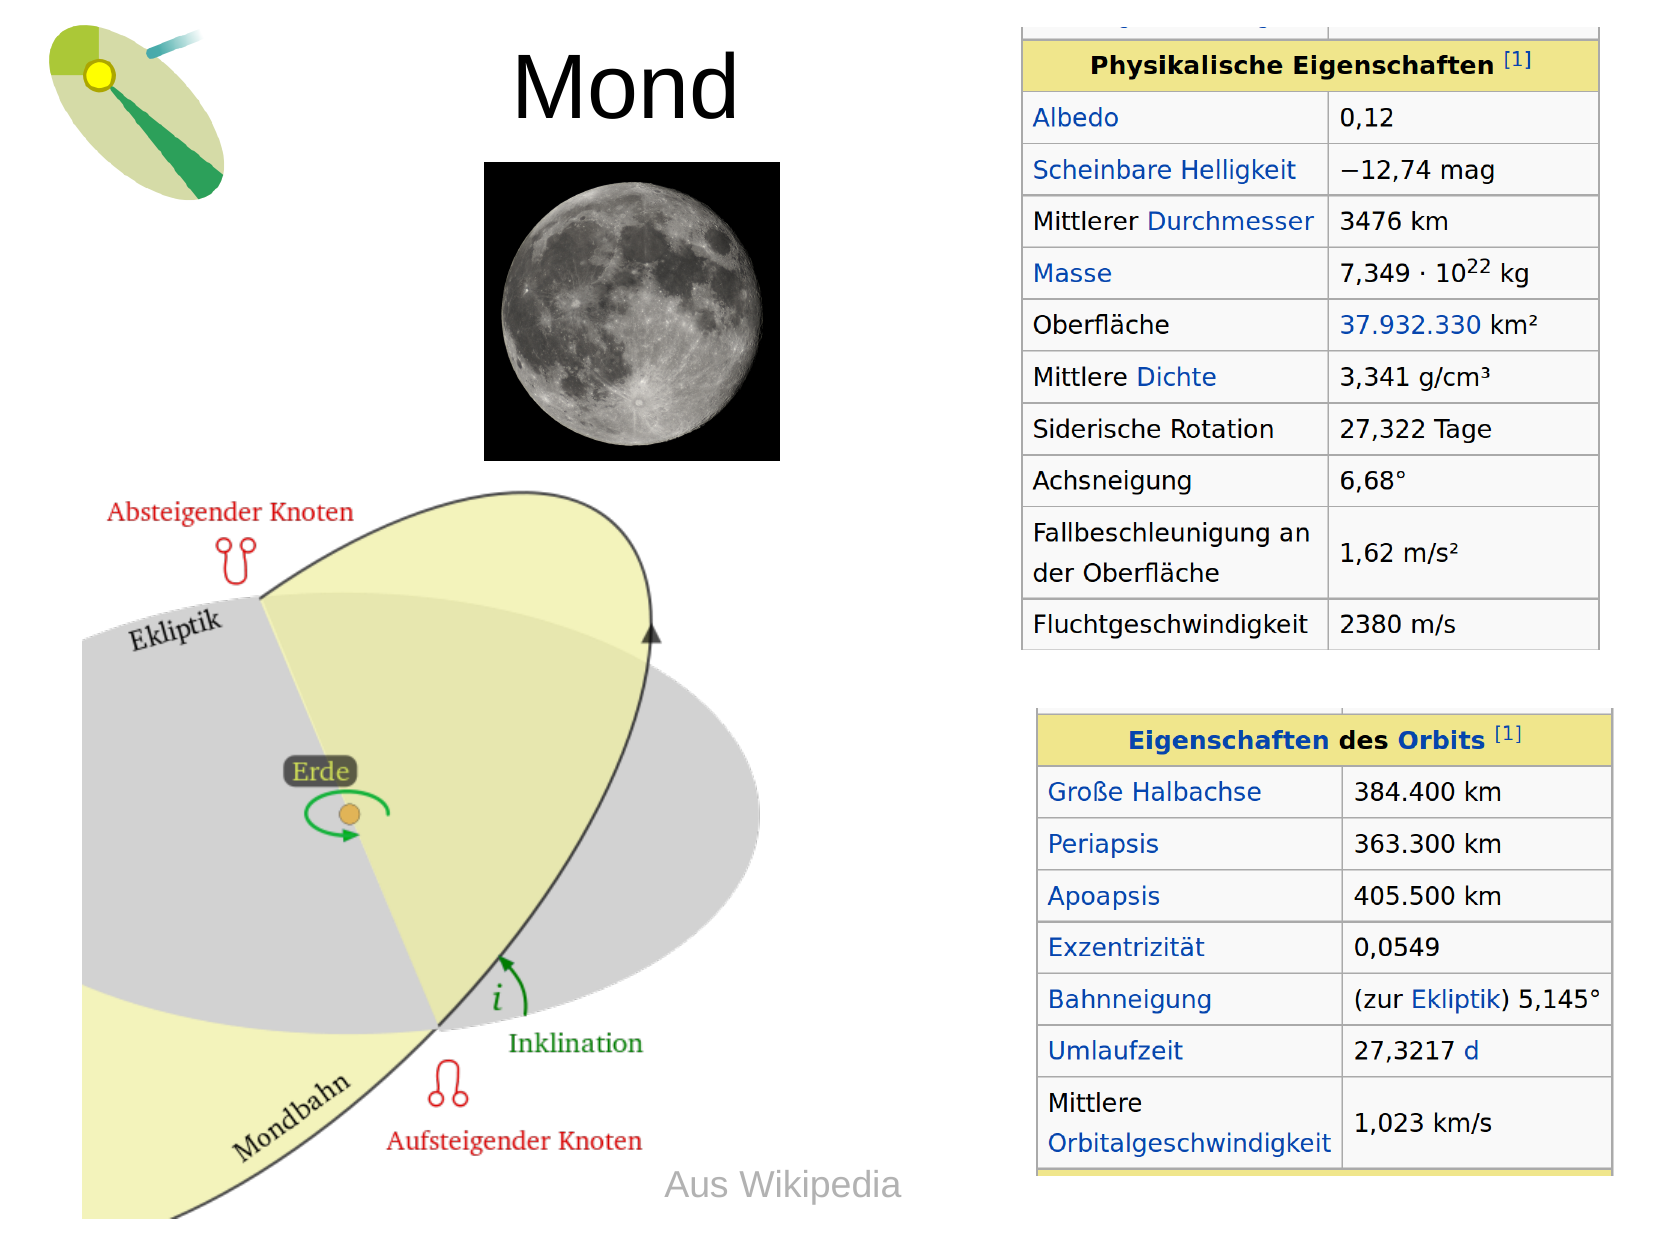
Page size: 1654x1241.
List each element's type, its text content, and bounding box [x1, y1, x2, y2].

picture [1027, 708, 1619, 1176]
picture [82, 162, 871, 1219]
picture [1015, 27, 1607, 650]
picture [47, 23, 225, 201]
text_box Aus Wikipedia [871, 1155, 917, 1213]
title Mond [460, 35, 792, 139]
